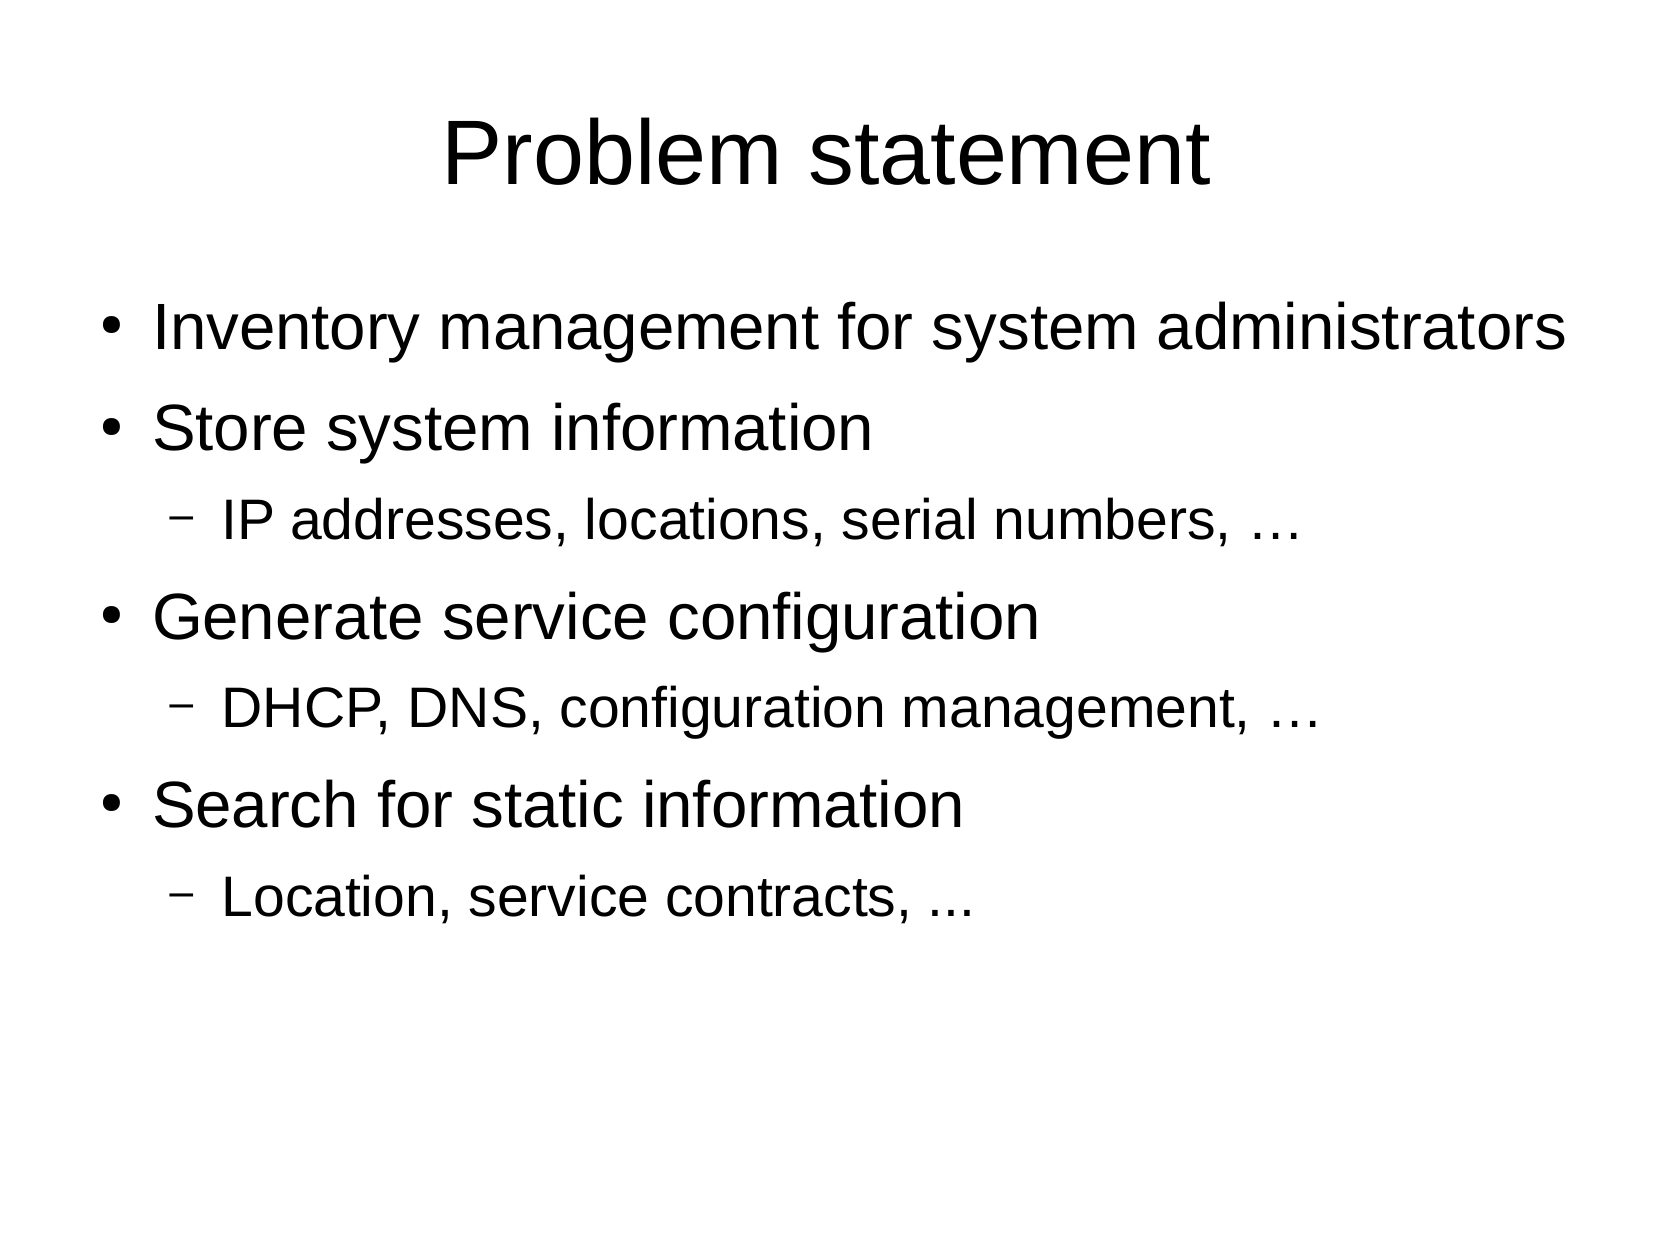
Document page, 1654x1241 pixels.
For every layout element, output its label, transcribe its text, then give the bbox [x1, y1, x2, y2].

list Inventory management for system administrators Store system information IP addresses, locations, serial numbers, … Generate service configuration DHCP, DNS, configuration management, … Search for static information Location, service contracts, ... [82, 290, 1571, 1010]
title Problem statement [82, 49, 1571, 257]
